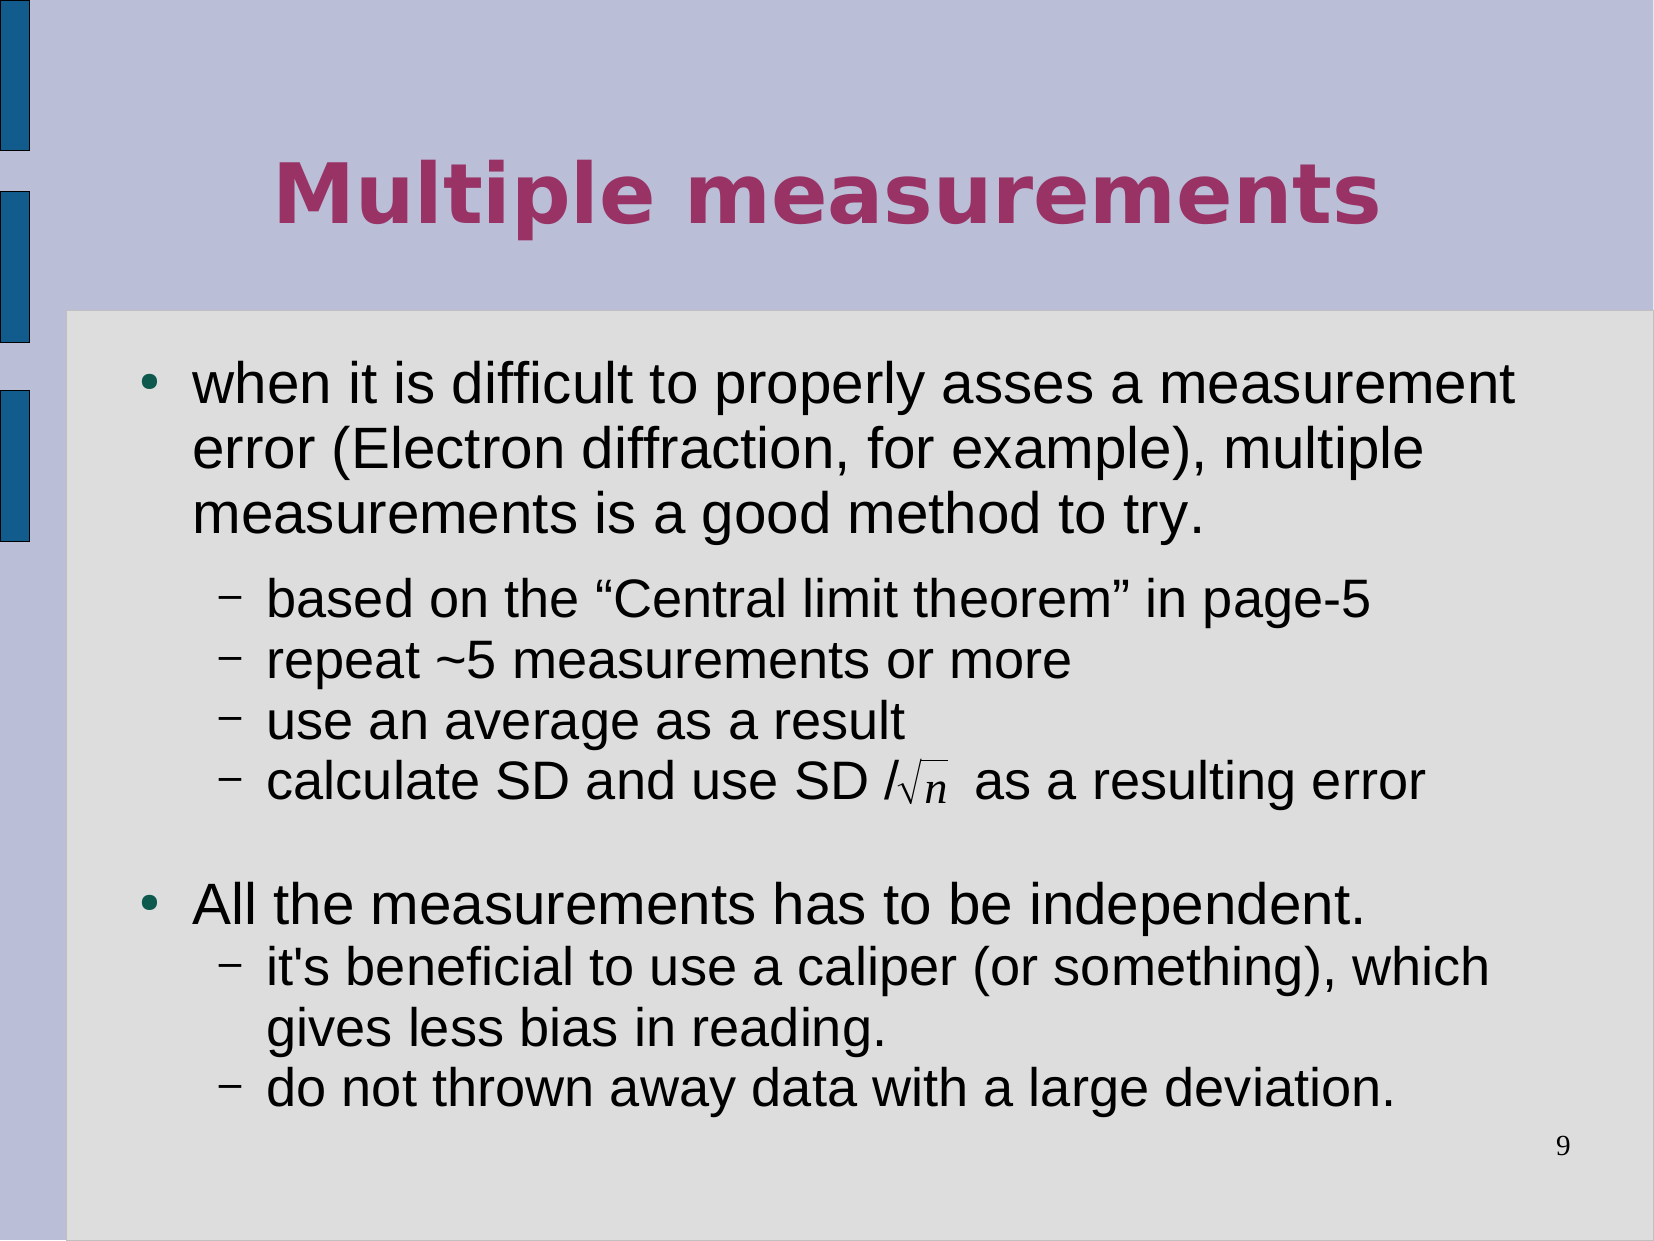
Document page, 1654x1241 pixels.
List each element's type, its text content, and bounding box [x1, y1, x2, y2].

chart [889, 757, 955, 813]
title Multiple measurements [121, 98, 1534, 291]
list when it is difficult to properly asses a measurement error (Electron diffraction, for example), multiple measurements is a good method to try. based on the “Central limit theorem” in page-5 repeat ~5 measurements or more use an average as a result calculate SD and use SD / as a resulting error All the measurements has to be independent. it's beneficial to use a caliper (or something), which gives less bias in reading. do not thrown away data with a large deviation. [121, 350, 1576, 1119]
